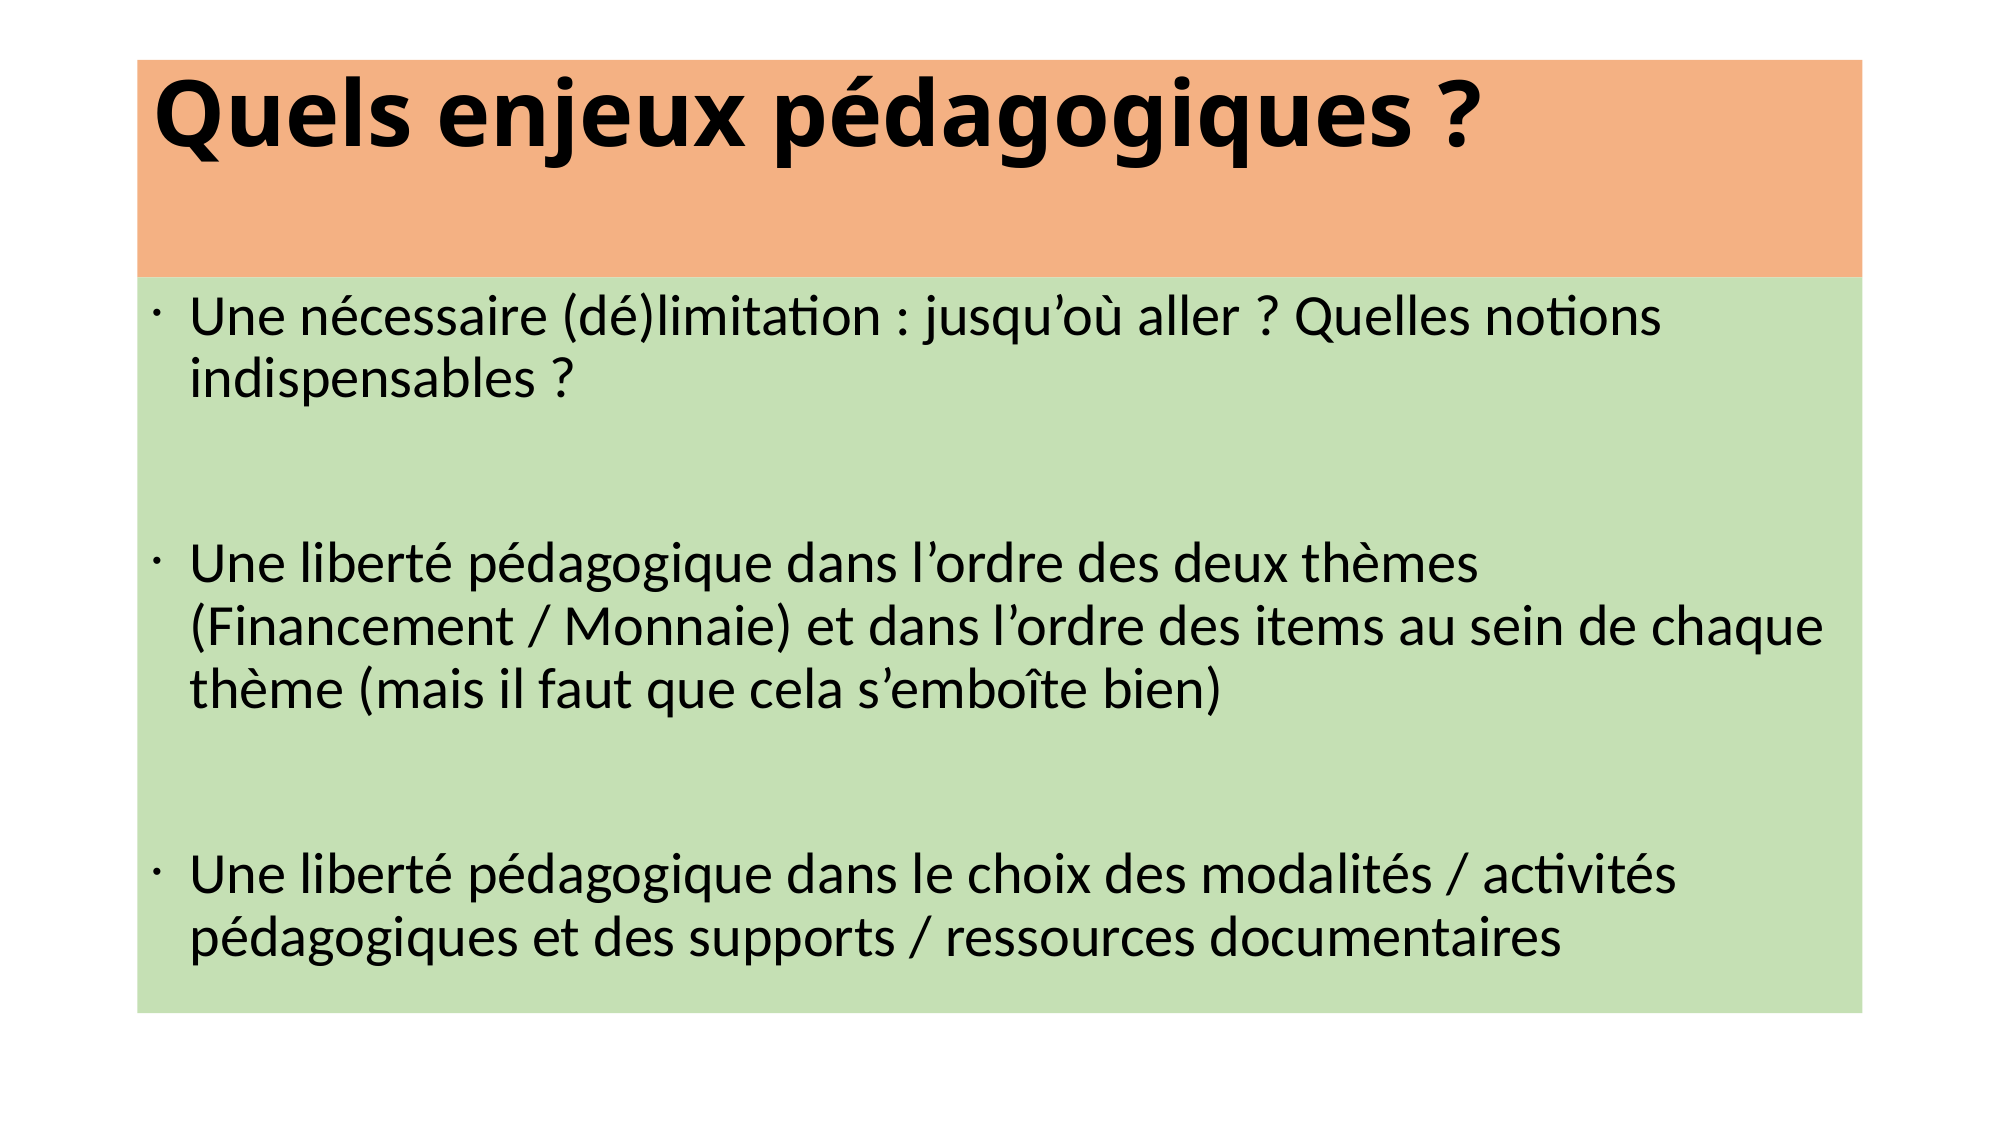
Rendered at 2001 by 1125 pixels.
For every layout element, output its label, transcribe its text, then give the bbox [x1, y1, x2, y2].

title Quels enjeux pédagogiques ? [137, 59, 1863, 277]
list Une nécessaire (dé)limitation : jusqu’où aller ? Quelles notions indispensables ? Une liberté pédagogique dans l’ordre des deux thèmes (Financement / Monnaie) et dans l’ordre des items au sein de chaque thème (mais il faut que cela s’emboîte bien) Une liberté pédagogique dans le choix des modalités / activités pédagogiques et des supports / ressources documentaires [137, 277, 1863, 1014]
